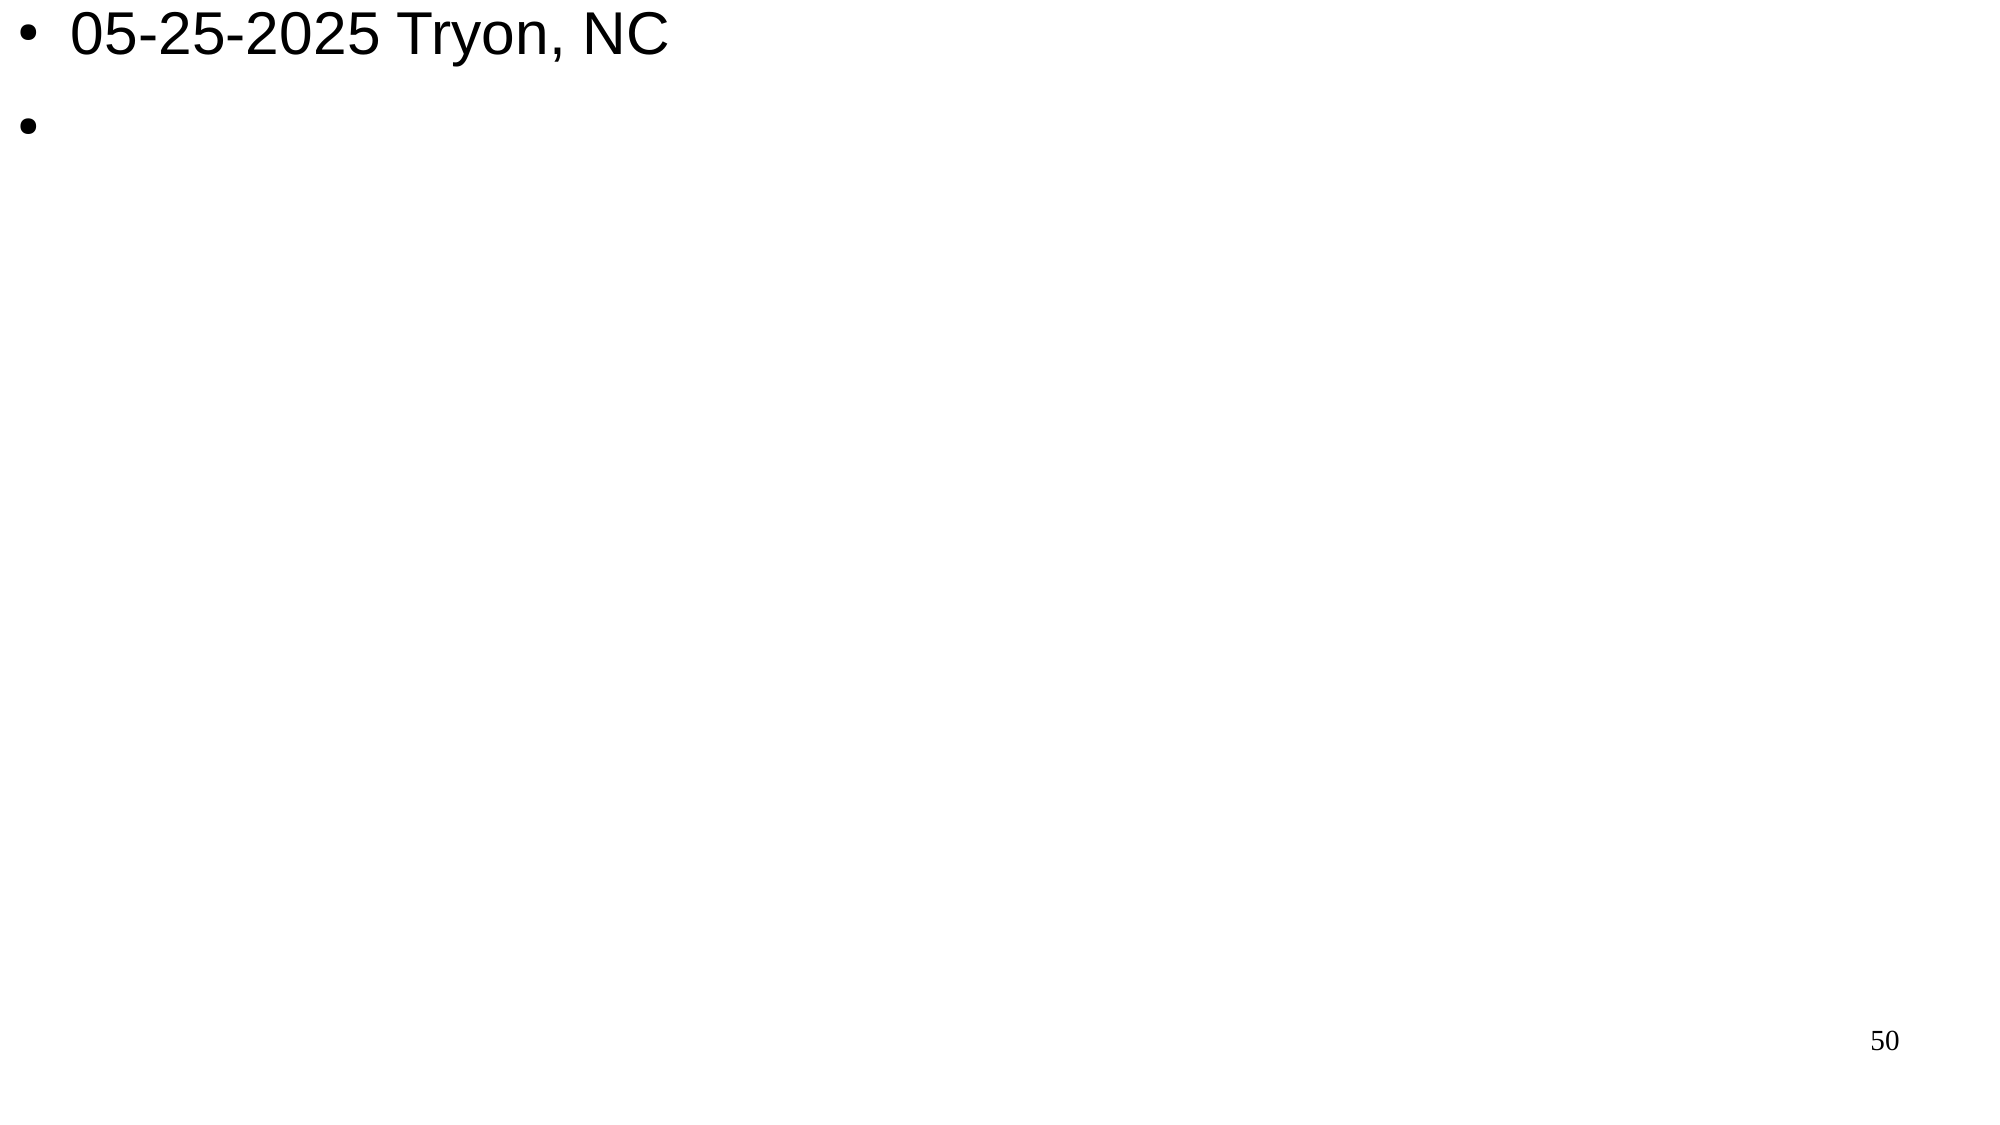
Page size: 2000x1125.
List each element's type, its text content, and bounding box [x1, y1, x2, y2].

list 05-25-2025 Tryon, NC [0, 0, 1996, 1123]
